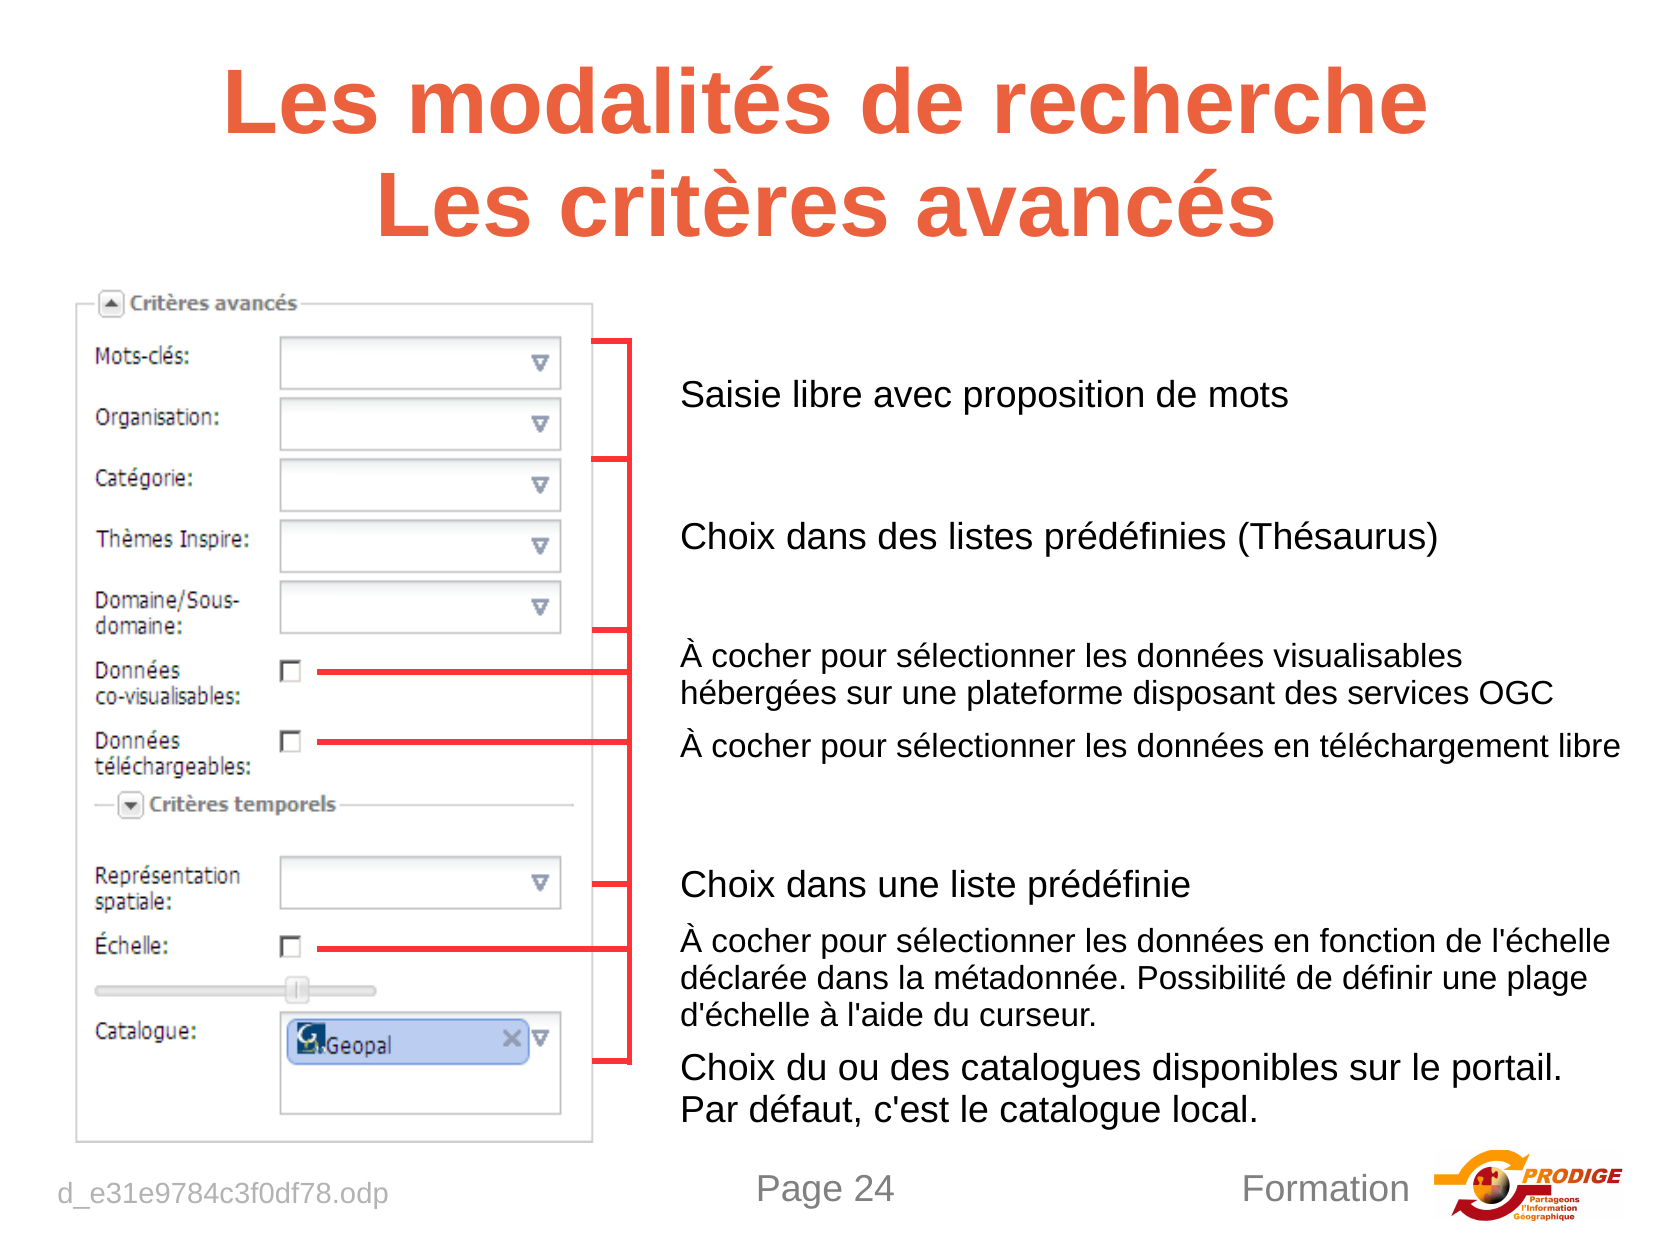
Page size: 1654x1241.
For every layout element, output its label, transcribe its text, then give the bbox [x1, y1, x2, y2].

picture [1434, 1150, 1623, 1221]
text_box À cocher pour sélectionner les données visualisables hébergées sur une plateforme disposant des services OGC [665, 630, 1580, 720]
text_box Saisie libre avec proposition de mots [665, 366, 1305, 423]
text_box Choix dans des listes prédéfinies (Thésaurus) [665, 507, 1454, 565]
text_box À cocher pour sélectionner les données en fonction de l'échelle déclarée dans la métadonnée. Possibilité de définir une plage d'échelle à l'aide du curseur. [665, 915, 1637, 1043]
text_box Choix du ou des catalogues disponibles sur le portail. Par défaut, c'est le catalogue local. [665, 1039, 1589, 1139]
picture [74, 283, 597, 1143]
title Les modalités de recherche Les critères avancés [82, 50, 1571, 256]
text_box Choix dans une liste prédéfinie [665, 856, 1206, 914]
text_box À cocher pour sélectionner les données en téléchargement libre [665, 720, 1647, 773]
